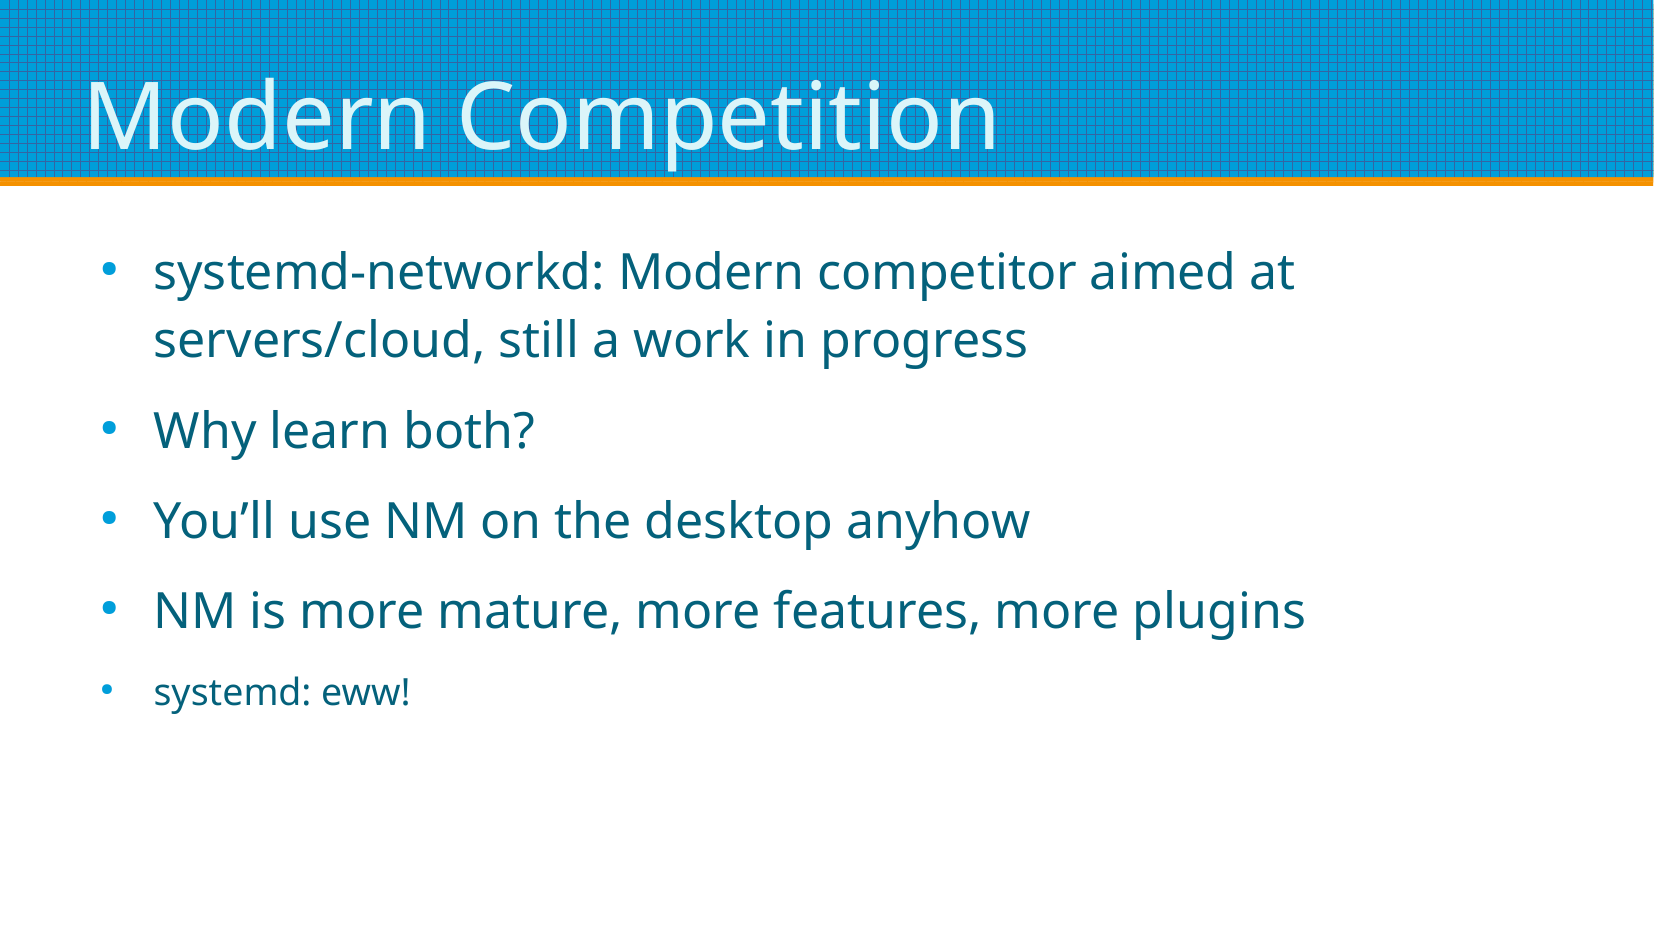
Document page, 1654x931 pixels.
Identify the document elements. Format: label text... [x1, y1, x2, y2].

title Modern Competition [82, 14, 1571, 178]
list systemd-networkd: Modern competitor aimed at servers/cloud, still a work in progress Why learn both? You’ll use NM on the desktop anyhow NM is more mature, more features, more plugins systemd: eww! [82, 236, 1571, 813]
